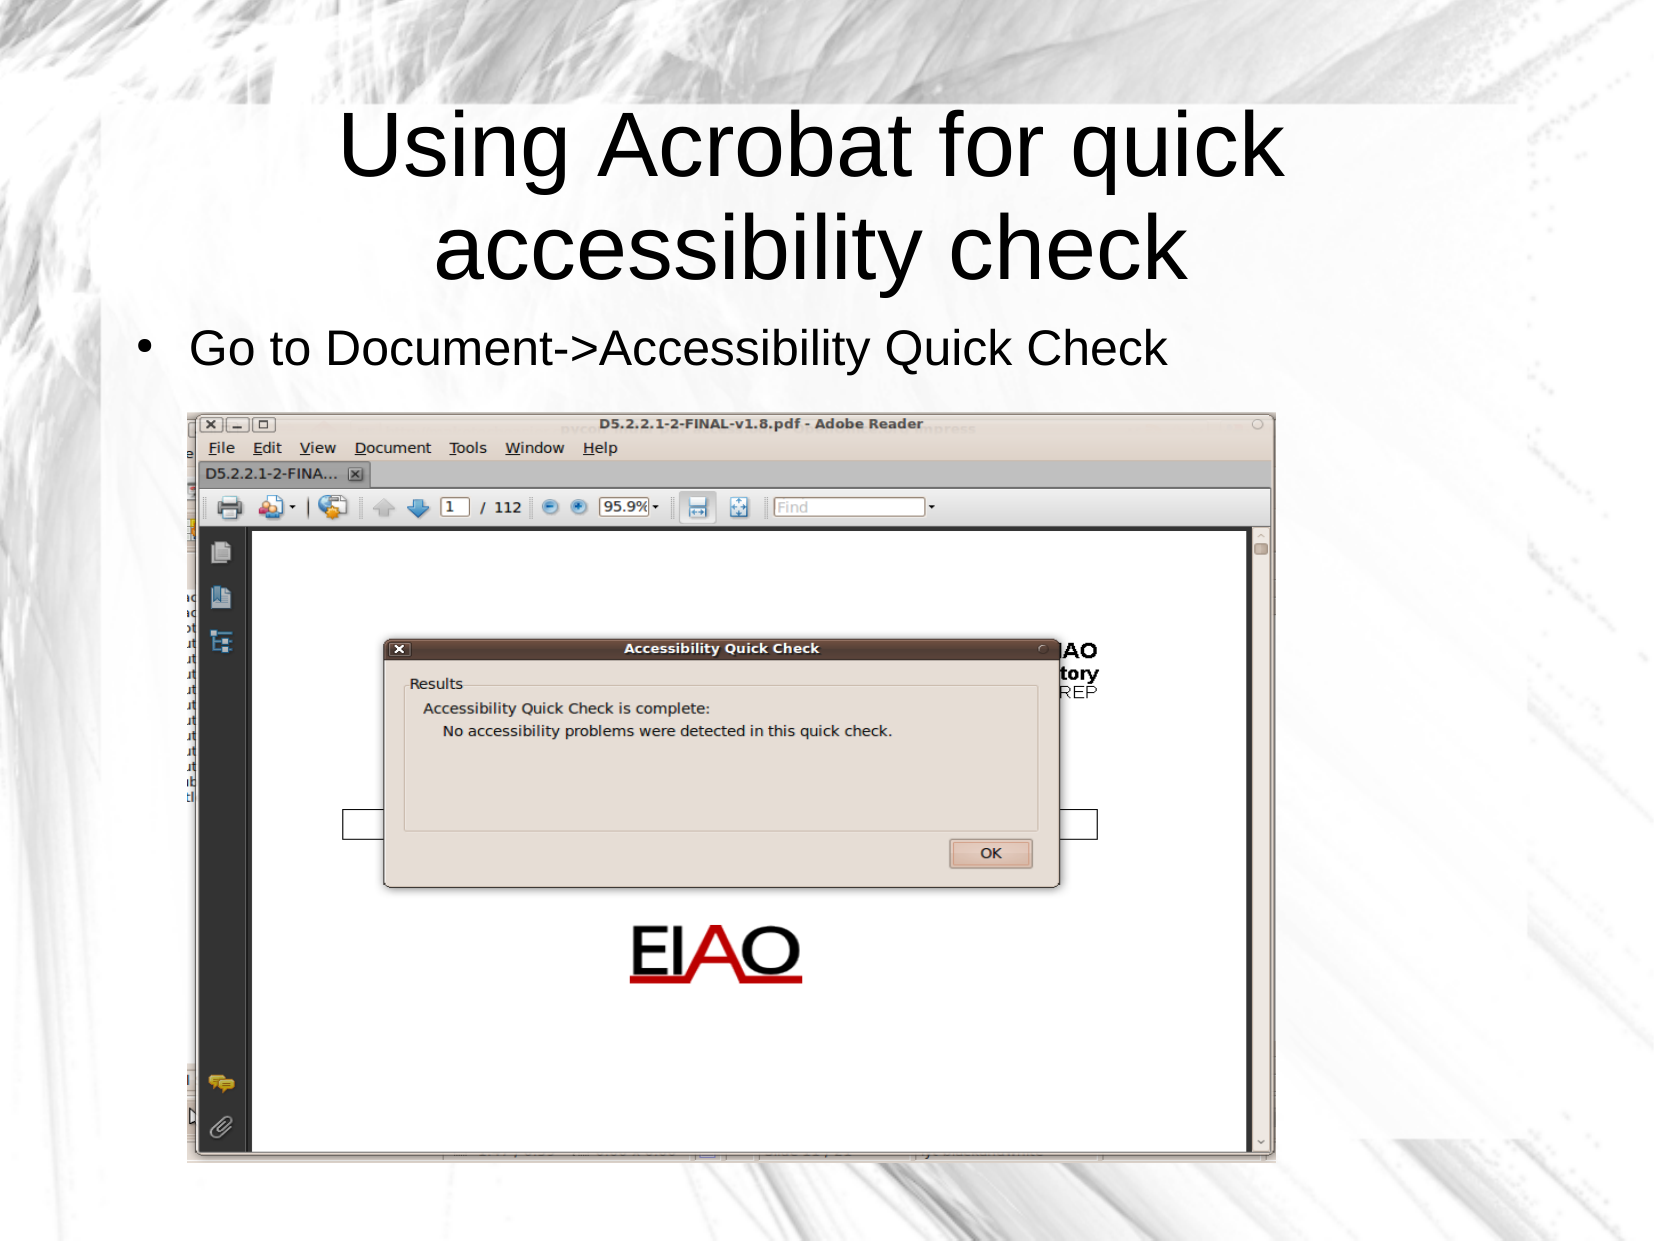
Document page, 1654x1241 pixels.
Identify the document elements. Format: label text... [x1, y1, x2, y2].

title Using Acrobat for quick accessibility check [118, 93, 1506, 299]
list Go to Document->Accessibility Quick Check [118, 319, 1571, 1124]
picture [0, 0, 1654, 1241]
